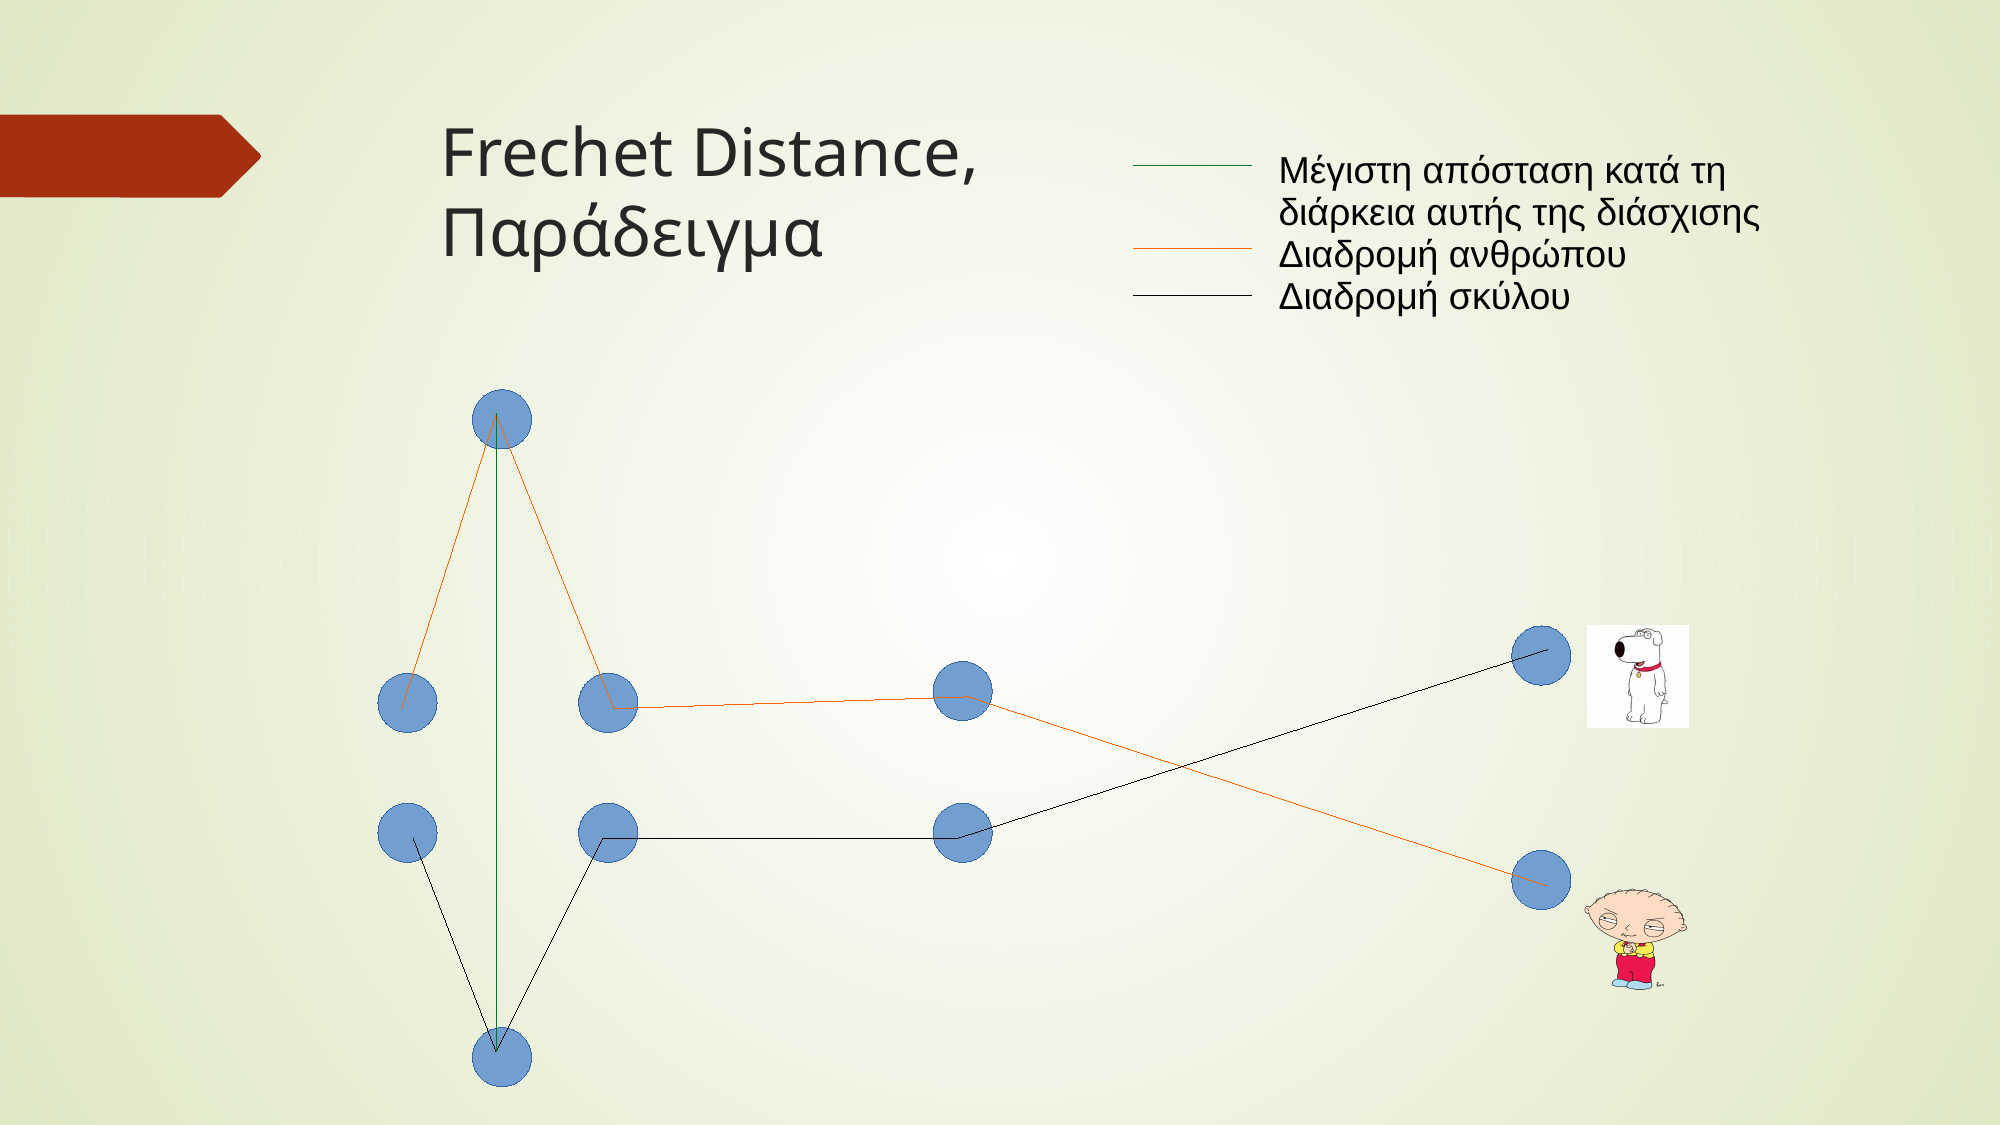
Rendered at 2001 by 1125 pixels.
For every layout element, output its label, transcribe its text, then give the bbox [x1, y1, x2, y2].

text_box [933, 803, 993, 863]
text_box [933, 661, 993, 721]
text_box [377, 803, 438, 863]
text_box [472, 389, 532, 449]
text_box [1511, 625, 1571, 686]
title Frechet Distance, Παράδειγμα [425, 102, 1888, 313]
text_box [578, 673, 638, 733]
text_box [578, 803, 638, 863]
text_box [472, 1027, 532, 1087]
text_box [377, 673, 438, 733]
text_box Μέγιστη απόσταση κατά τη διάρκεια αυτής της διάσχισης Διαδρομή ανθρώπου Διαδρομή σκύλου [1263, 141, 1843, 325]
picture [1587, 625, 1689, 728]
picture [1582, 885, 1689, 993]
text_box [1511, 850, 1571, 910]
